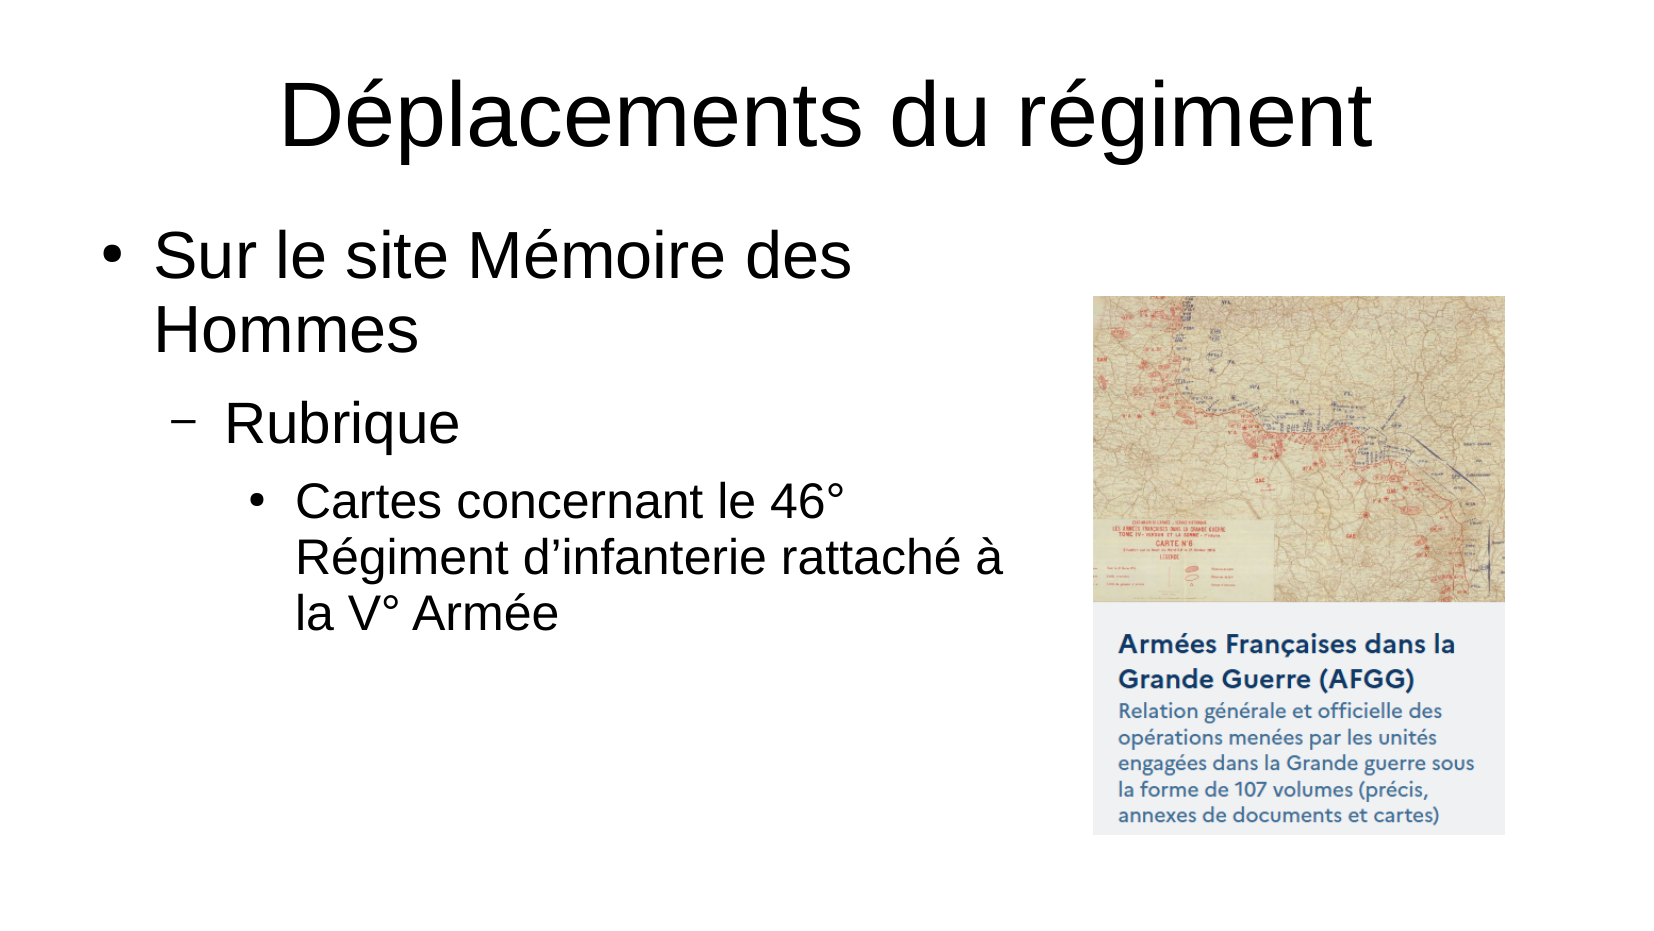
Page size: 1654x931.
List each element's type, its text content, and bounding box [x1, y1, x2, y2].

picture [1092, 295, 1505, 836]
list Sur le site Mémoire des Hommes Rubrique Cartes concernant le 46° Régiment d’infanterie rattaché à la V° Armée [82, 217, 1034, 758]
title Déplacements du régiment [82, 37, 1571, 193]
